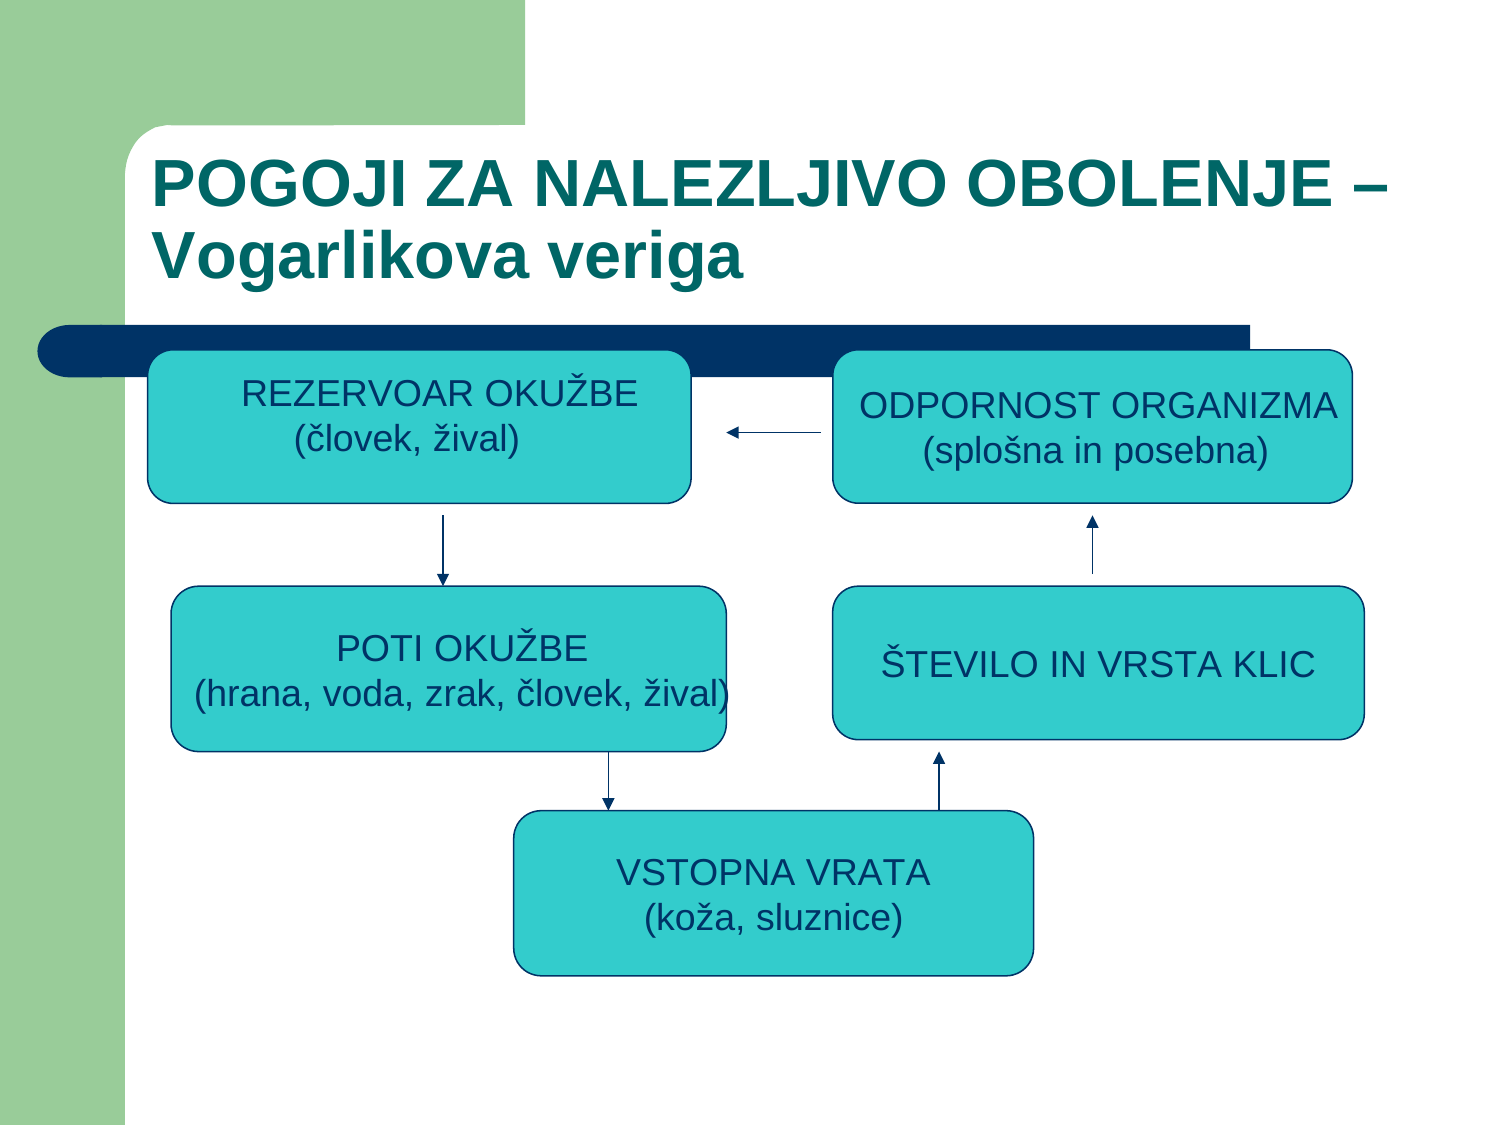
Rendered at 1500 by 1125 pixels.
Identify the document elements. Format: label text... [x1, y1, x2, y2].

title POGOJI ZA NALEZLJIVO OBOLENJE – Vogarlikova veriga [136, 136, 1414, 278]
text_box [832, 349, 1353, 504]
text_box VSTOPNA VRATA (koža, sluznice) [513, 810, 1034, 976]
text_box ŠTEVILO IN VRSTA KLIC [832, 586, 1365, 740]
text_box POTI OKUŽBE (hrana, voda, zrak, človek, žival) [171, 586, 727, 752]
text_box ODPORNOST ORGANIZMA (splošna in posebna) [844, 373, 1354, 479]
text_box [147, 349, 692, 504]
list [100, 278, 1436, 1017]
text_box REZERVOAR OKUŽBE (človek, žival) [194, 361, 679, 468]
